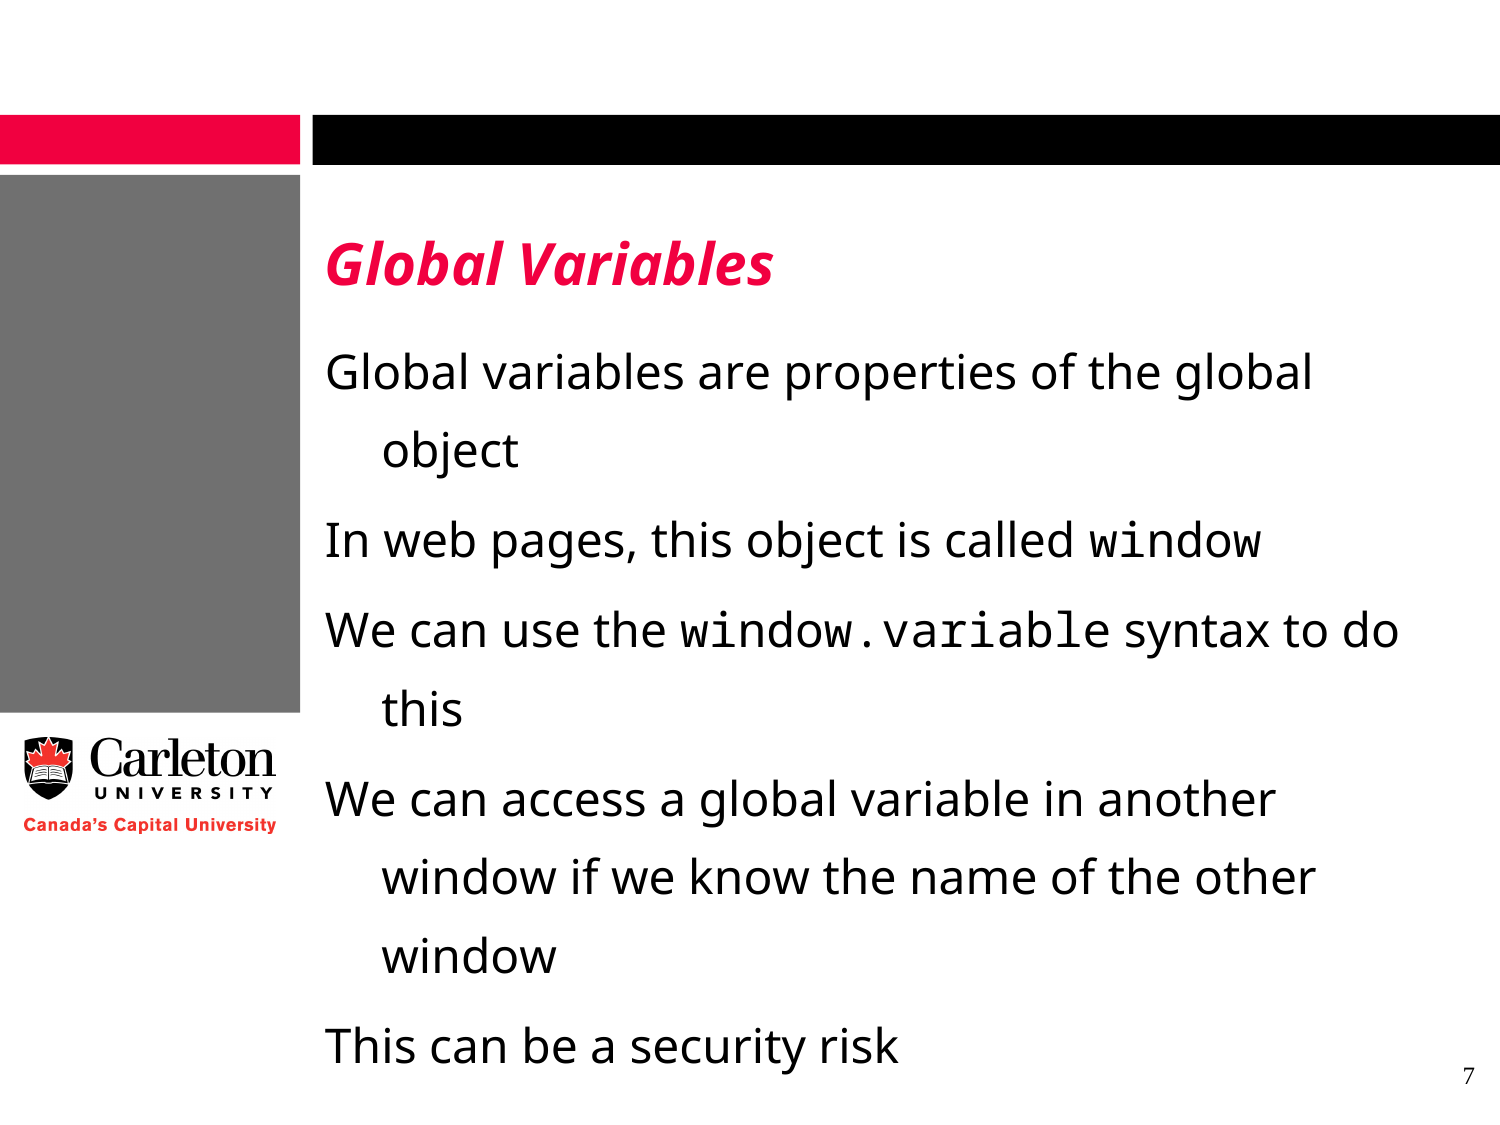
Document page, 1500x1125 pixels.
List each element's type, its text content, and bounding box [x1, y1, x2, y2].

list Global variables are properties of the global object In web pages, this object is called window We can use the window.variable syntax to do this We can access a global variable in another window if we know the name of the other window This can be a security risk [324, 324, 1450, 1036]
title Global Variables [324, 194, 1450, 324]
picture [24, 737, 276, 834]
